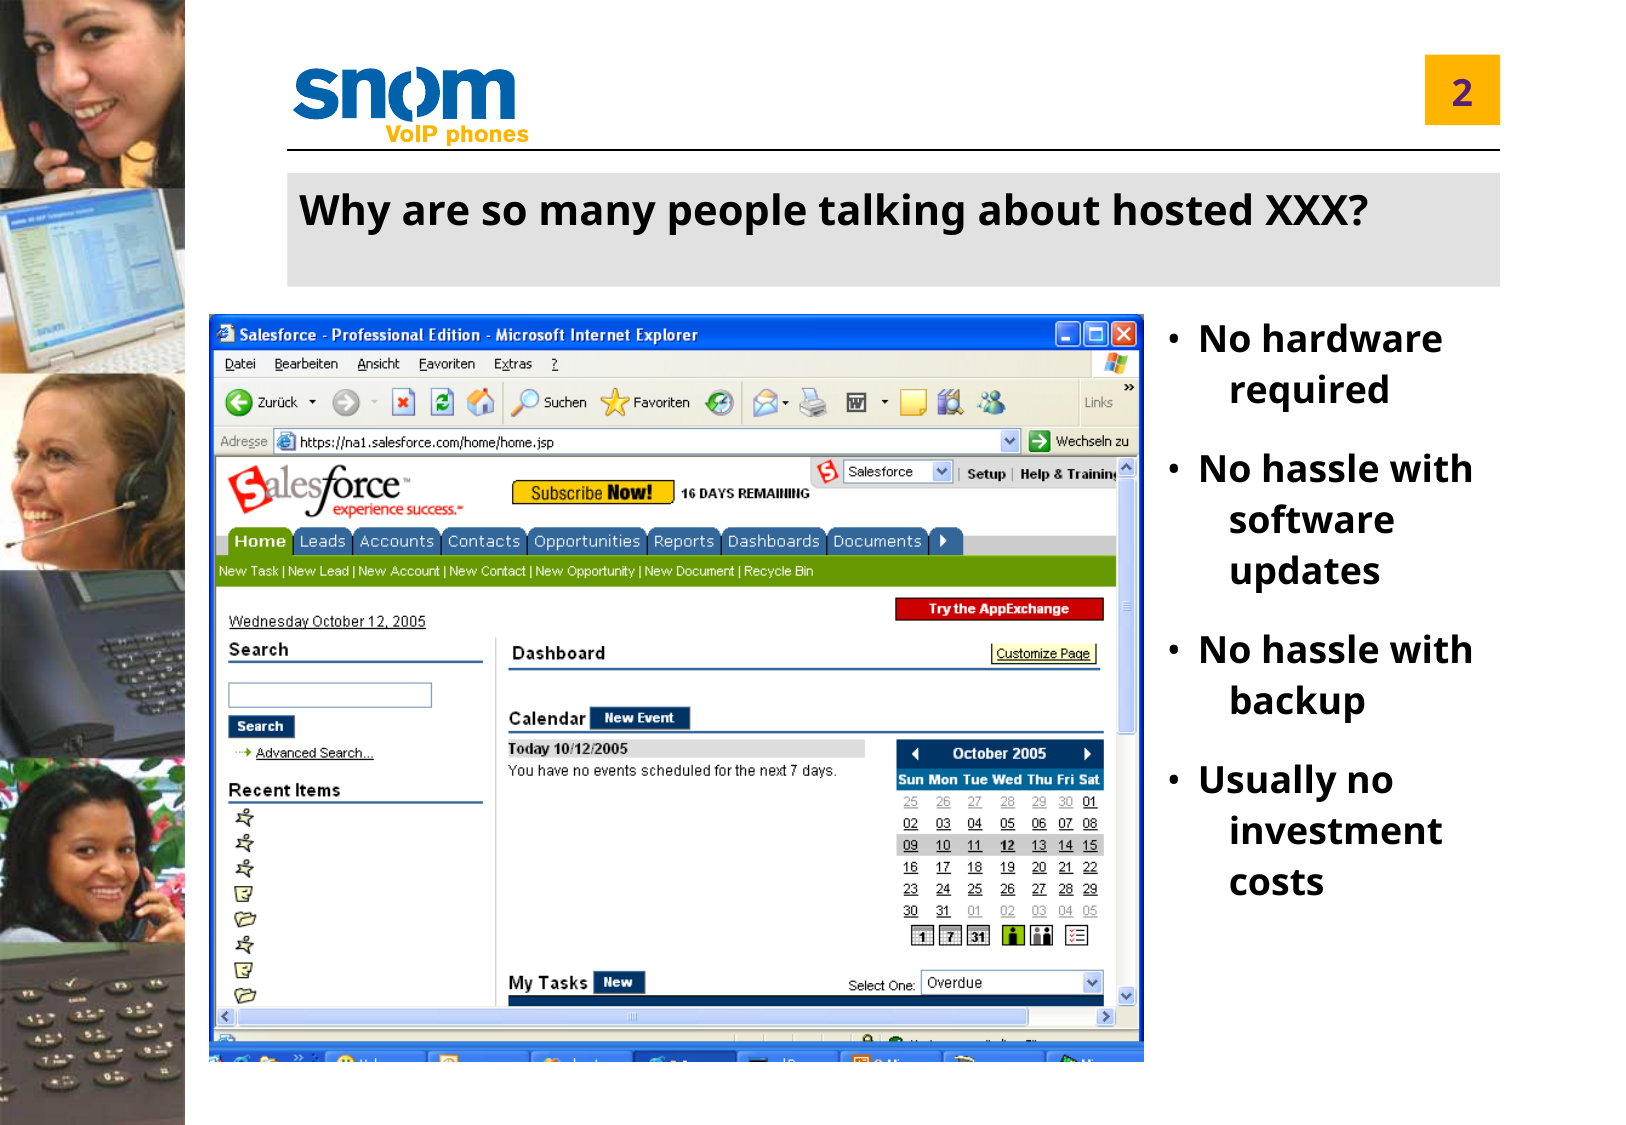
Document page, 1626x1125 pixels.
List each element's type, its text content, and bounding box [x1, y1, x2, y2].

picture [0, 0, 185, 1125]
list No hardware required No hassle with software updates No hassle with backup Usually no investment costs [1166, 312, 1501, 1013]
chart [209, 314, 1144, 1062]
title Why are so many people talking about hosted XXX? [287, 172, 1501, 287]
